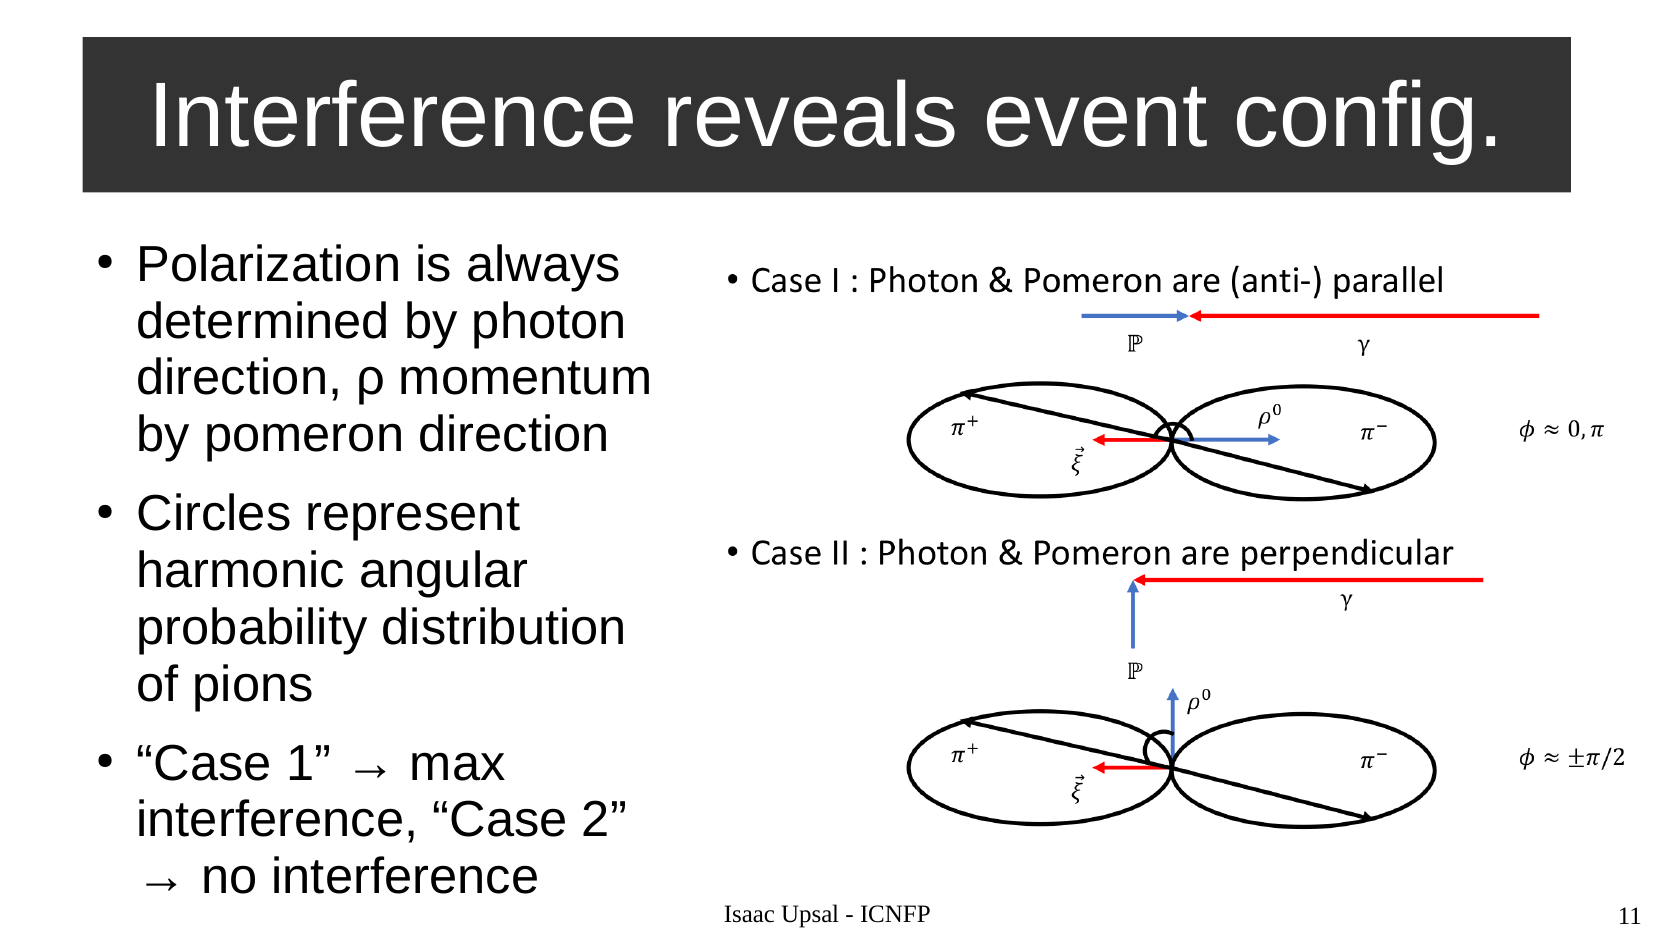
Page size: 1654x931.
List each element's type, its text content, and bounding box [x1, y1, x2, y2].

picture [720, 254, 1628, 833]
title Interference reveals event config. [82, 37, 1571, 193]
list Polarization is always determined by photon direction, ρ momentum by pomeron direction Circles represent harmonic angular probability distribution of pions “Case 1” → max interference, “Case 2” → no interference [82, 235, 676, 918]
